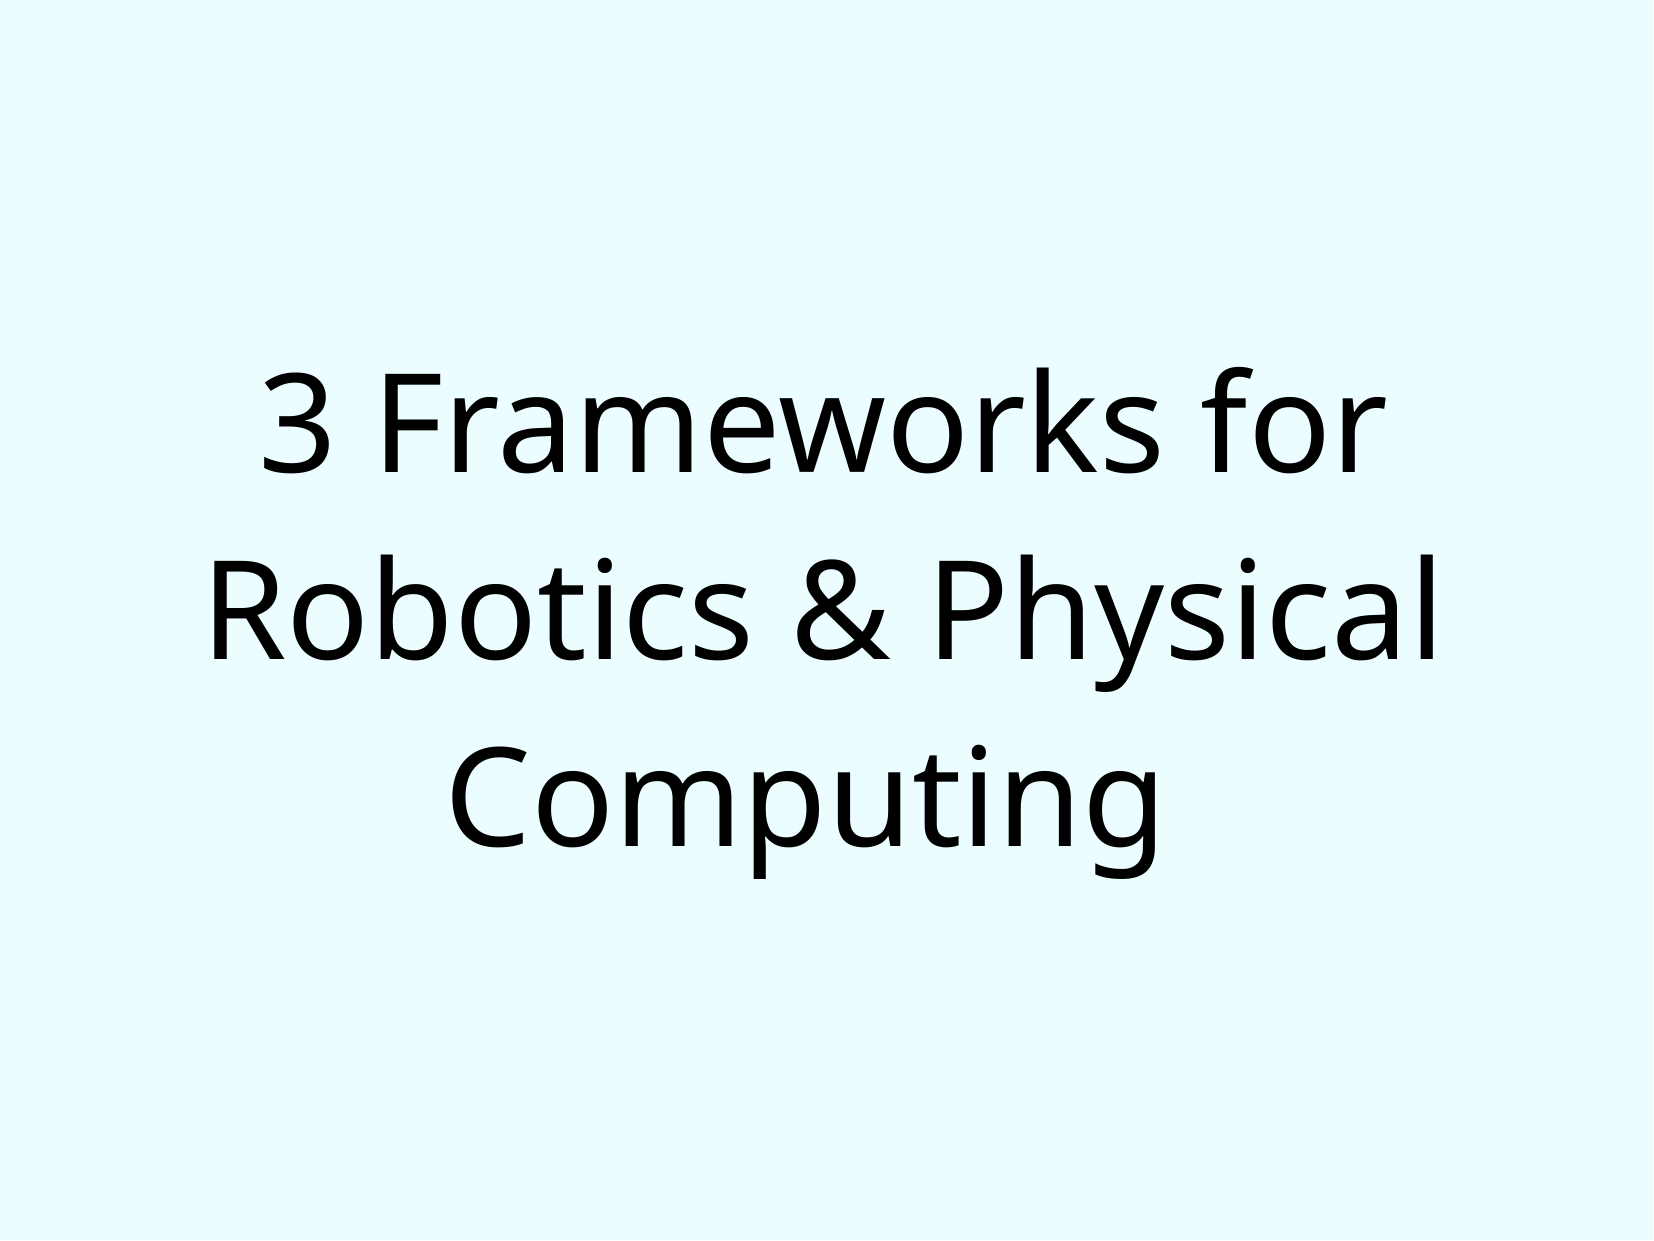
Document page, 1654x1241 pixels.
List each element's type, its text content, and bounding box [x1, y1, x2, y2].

text_box 3 Frameworks for Robotics & Physical Computing [79, 69, 1568, 1144]
